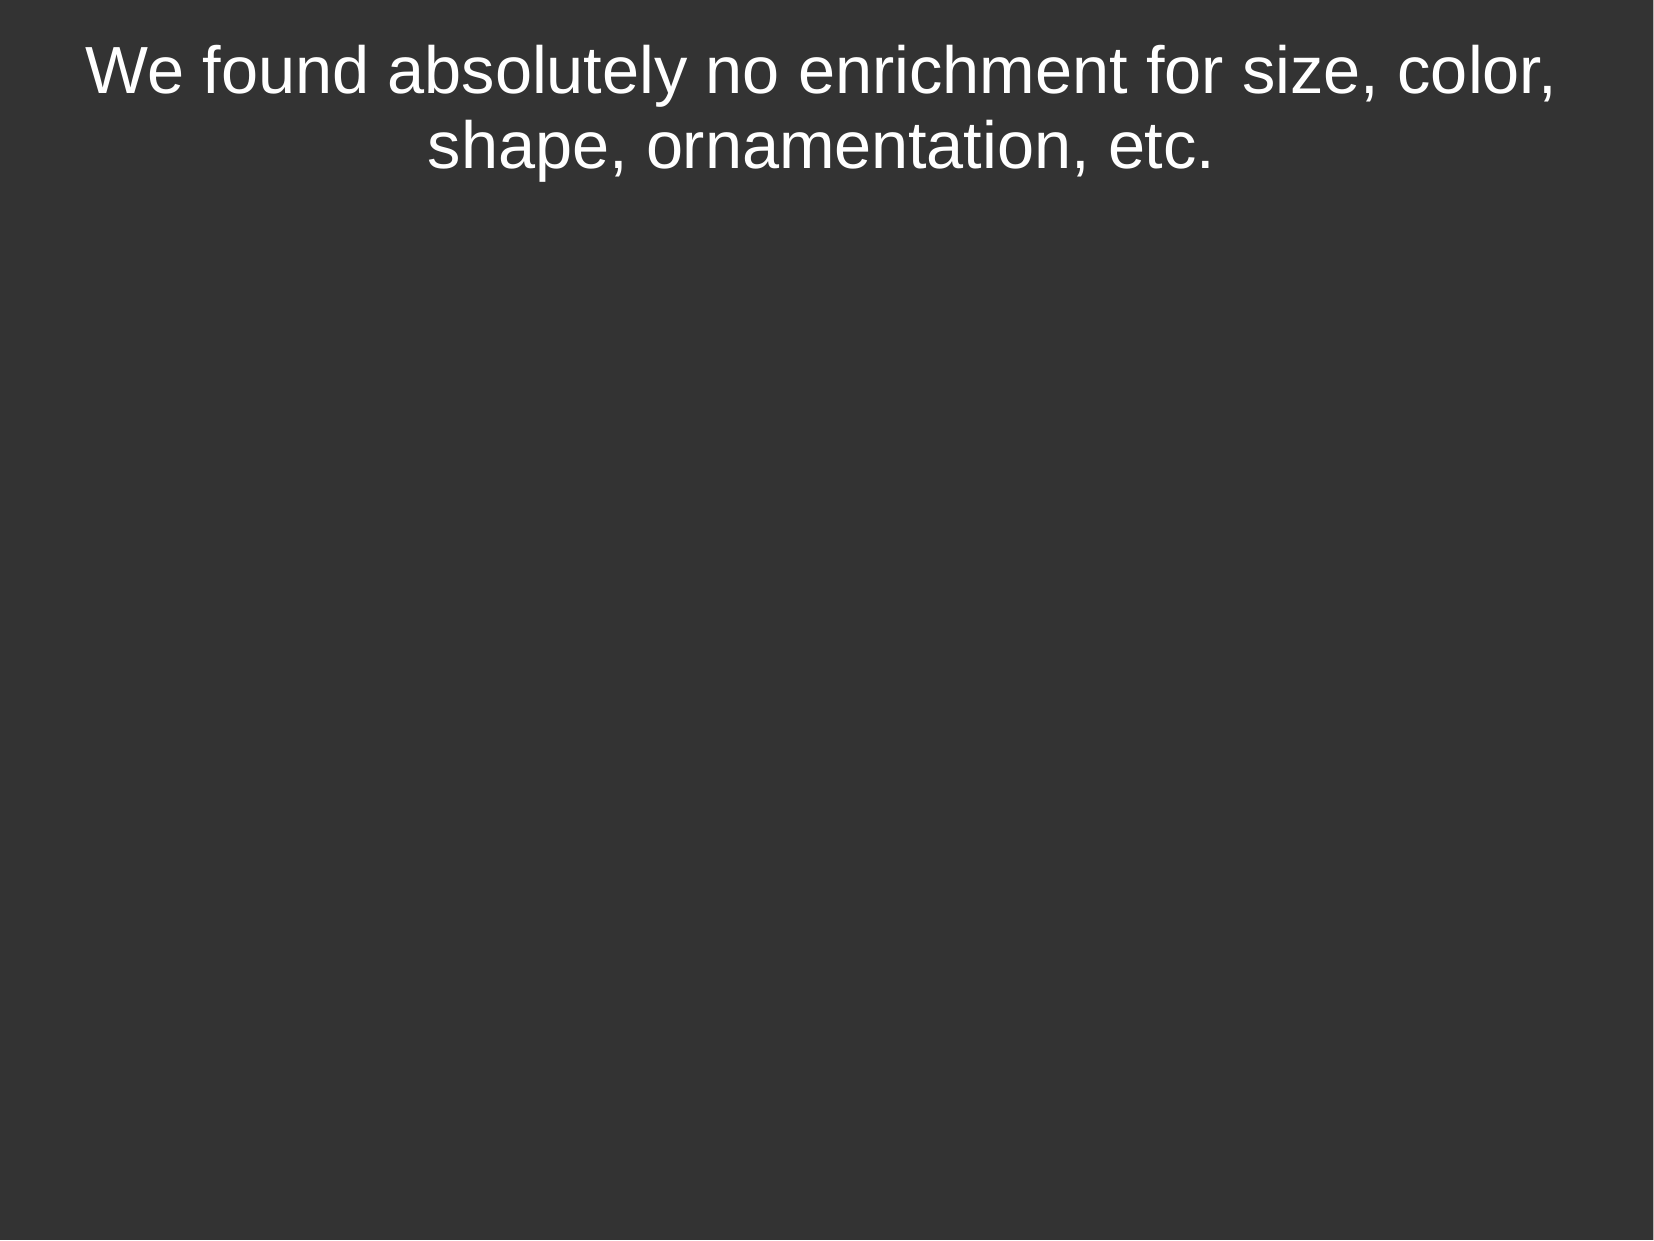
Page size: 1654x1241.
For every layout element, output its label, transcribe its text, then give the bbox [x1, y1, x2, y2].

text_box We found absolutely no enrichment for size, color, shape, ornamentation, etc. [24, 26, 1620, 191]
